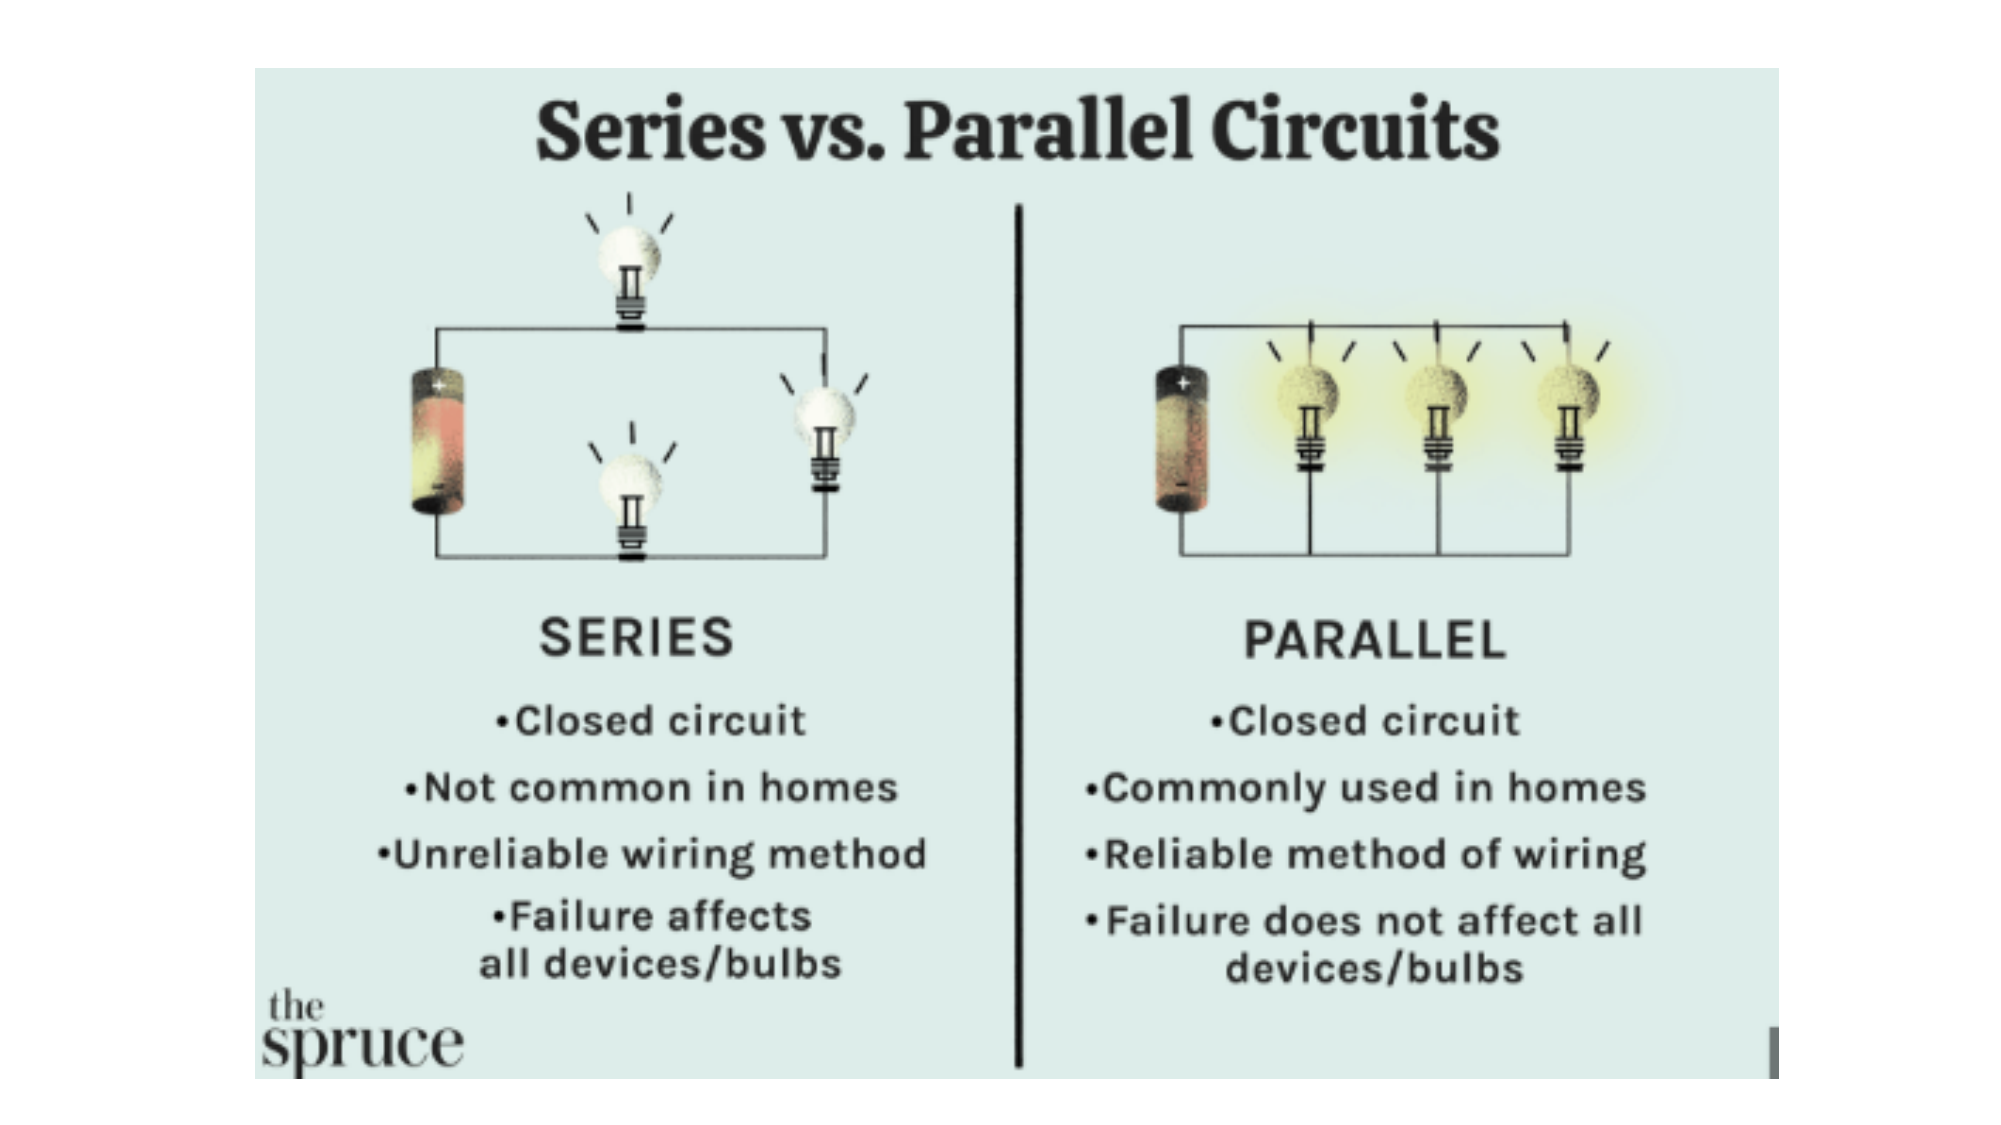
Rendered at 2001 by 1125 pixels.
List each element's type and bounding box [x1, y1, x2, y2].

picture [255, 69, 1779, 1079]
